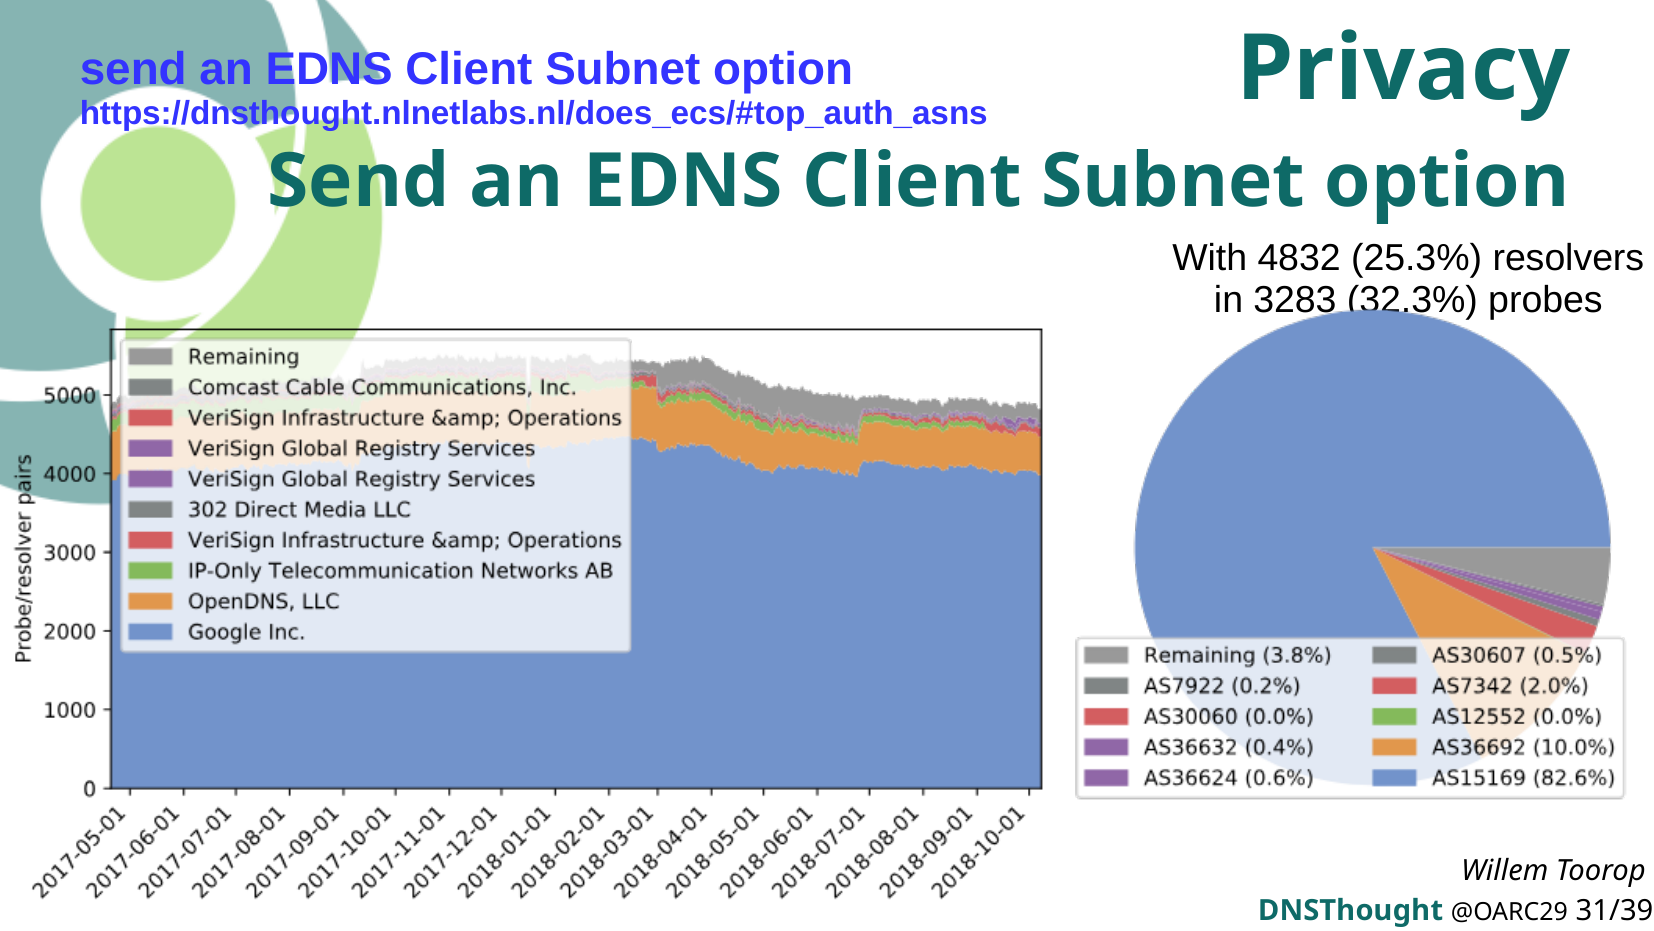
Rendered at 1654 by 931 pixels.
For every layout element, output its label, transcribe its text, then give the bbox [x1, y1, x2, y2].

title Privacy Send an EDNS Client Subnet option [35, 0, 1571, 255]
text_box With 4832 (25.3%) resolvers in 3283 (32.3%) probes [1157, 229, 1654, 265]
picture [0, 0, 1654, 918]
text_box send an EDNS Client Subnet option https://dnsthought.nlnetlabs.nl/does_ecs/#top_auth_asns [64, 35, 1176, 125]
